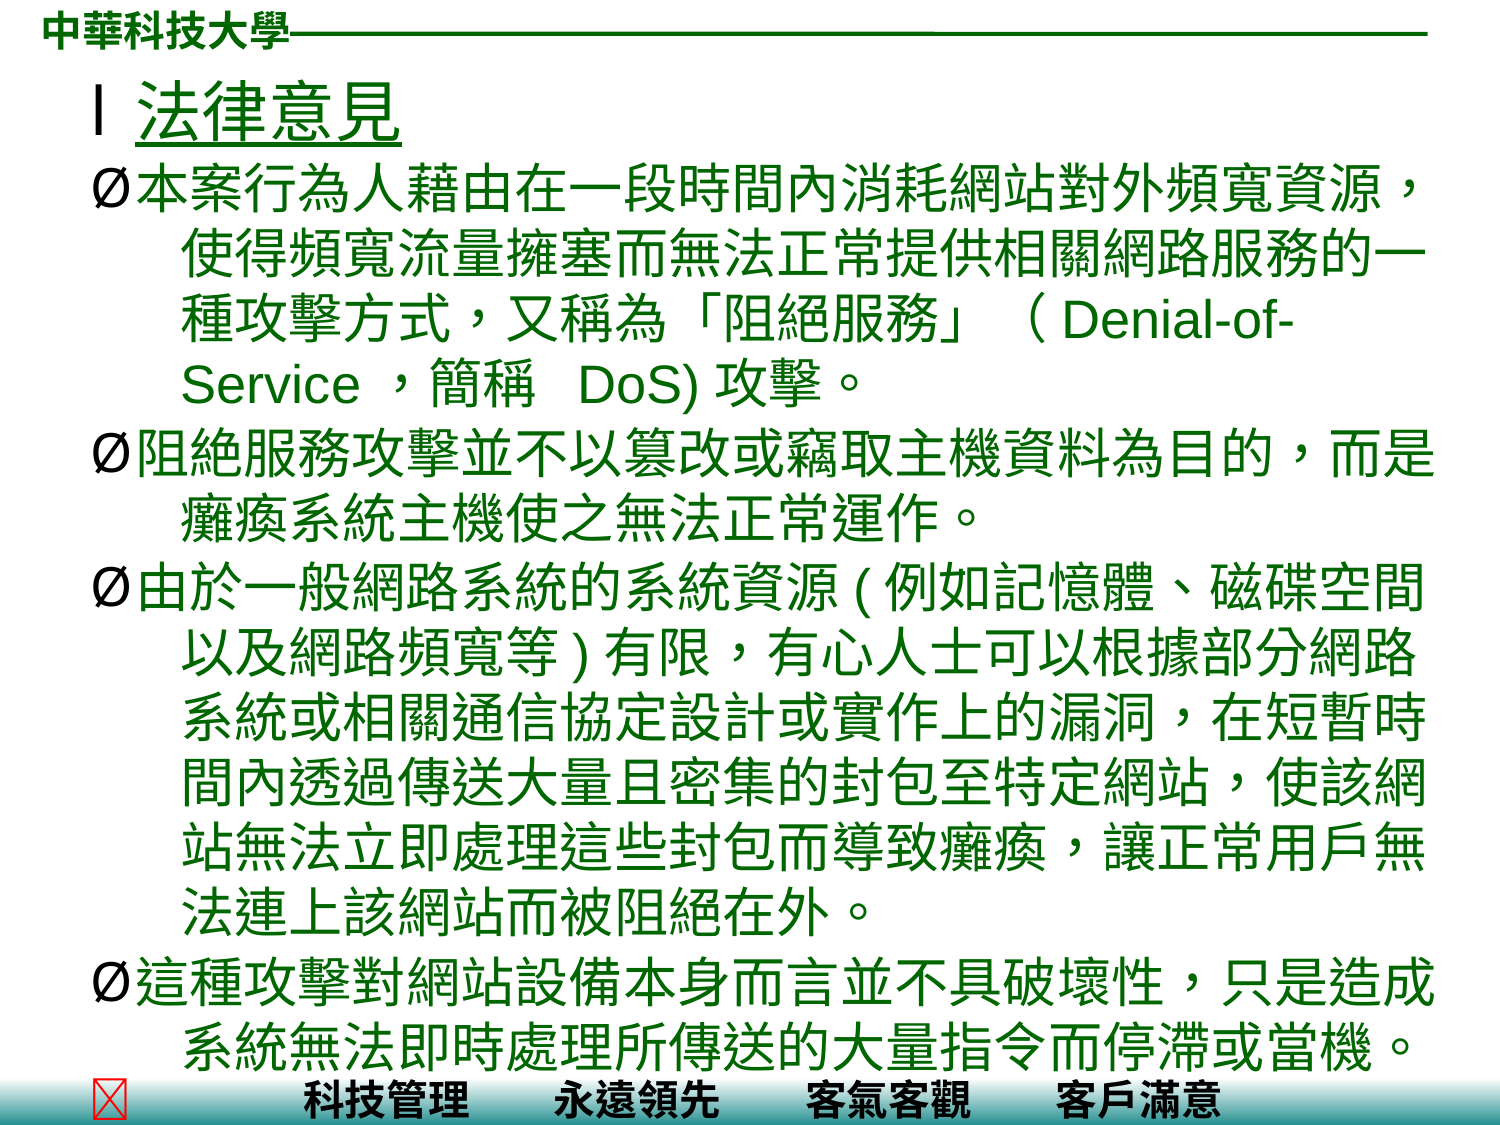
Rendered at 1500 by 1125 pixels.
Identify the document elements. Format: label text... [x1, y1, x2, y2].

list 法律意見 本案行為人藉由在一段時間內消耗網站對外頻寬資源，使得頻寬流量擁塞而無法正常提供相關網路服務的一種攻擊方式，又稱為「阻絕服務」（Denial-of-Service，簡稱 DoS)攻擊。 阻絶服務攻擊並不以篡改或竊取主機資料為目的，而是癱瘓系統主機使之無法正常運作。 由於一般網路系統的系統資源(例如記憶體、磁碟空間以及網路頻寬等)有限，有心人士可以根據部分網路系統或相關通信協定設計或實作上的漏洞，在短暫時間內透過傳送大量且密集的封包至特定網站，使該網站無法立即處理這些封包而導致癱瘓，讓正常用戶無法連上該網站而被阻絕在外。 這種攻擊對網站設備本身而言並不具破壞性，只是造成系統無法即時處理所傳送的大量指令而停滯或當機。 [75, 62, 1463, 1125]
